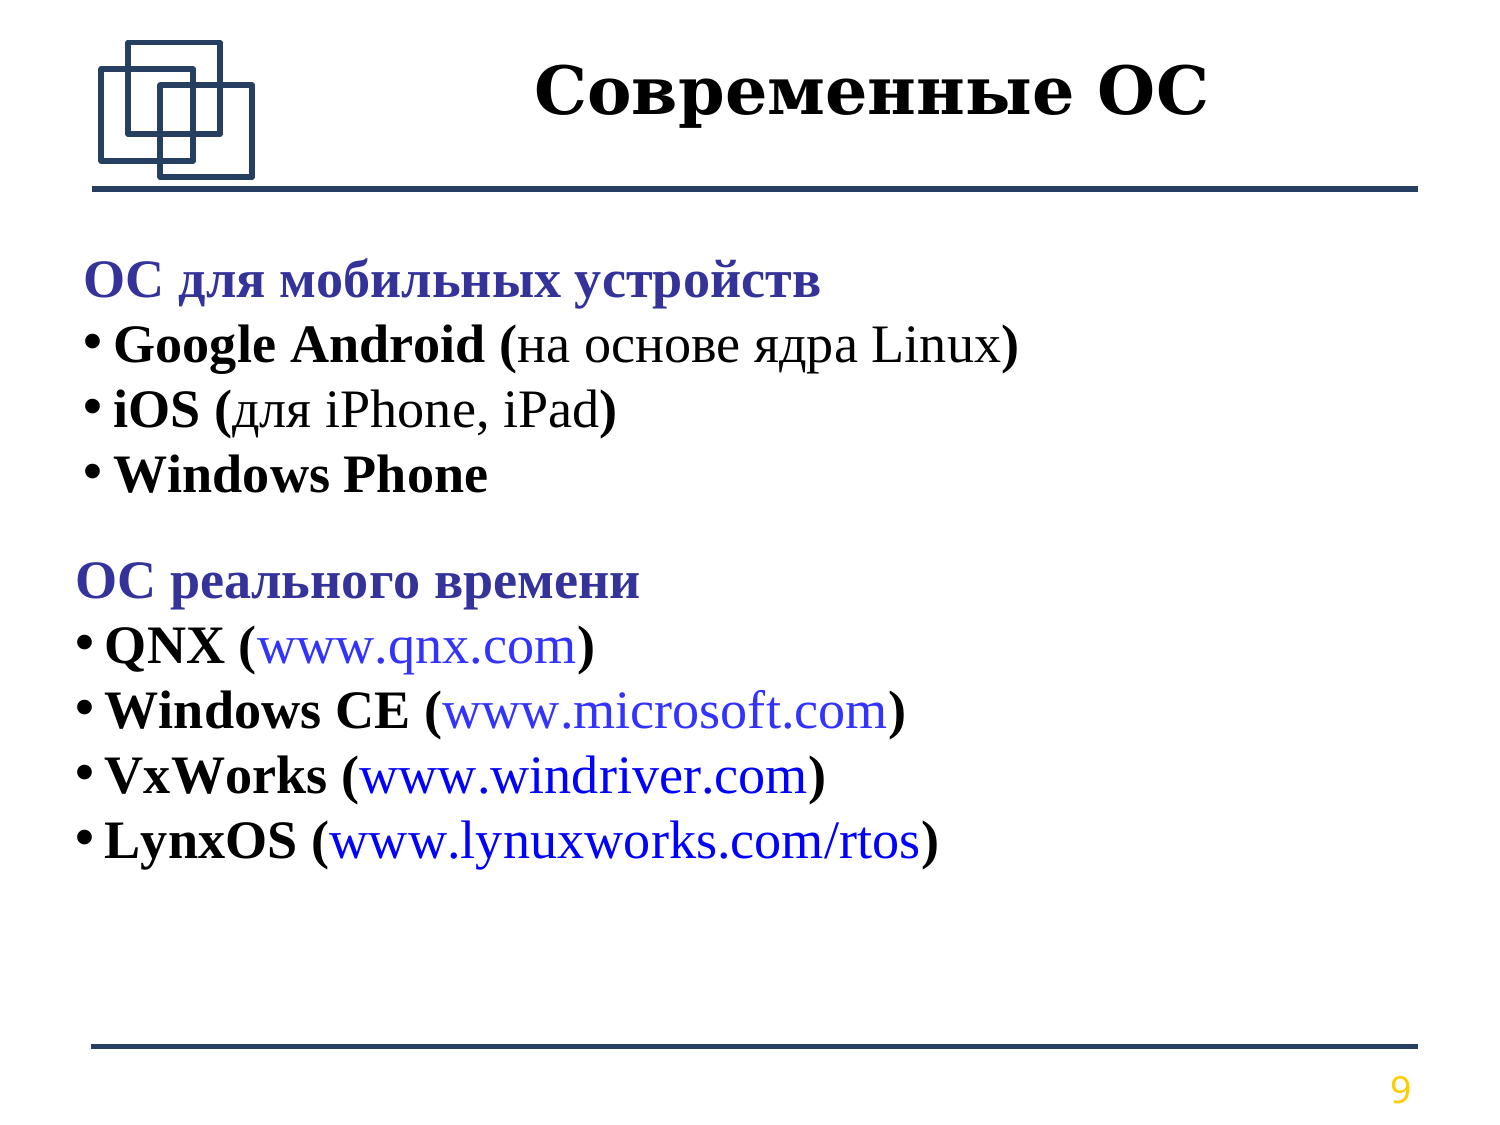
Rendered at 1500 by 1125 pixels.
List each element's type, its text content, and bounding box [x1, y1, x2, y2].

text_box ОС для мобильных устройств Google Android (на основе ядра Linux) iOS (для iPhone, iPad) Windows Phone [68, 235, 1035, 512]
text_box ОС реального времени QNX (www.qnx.com) Windows CE (www.microsoft.com) VxWorks (www.windriver.com) LynxOS (www.lynuxworks.com/rtos) [60, 536, 1382, 877]
title Современные ОС [295, 40, 1426, 136]
